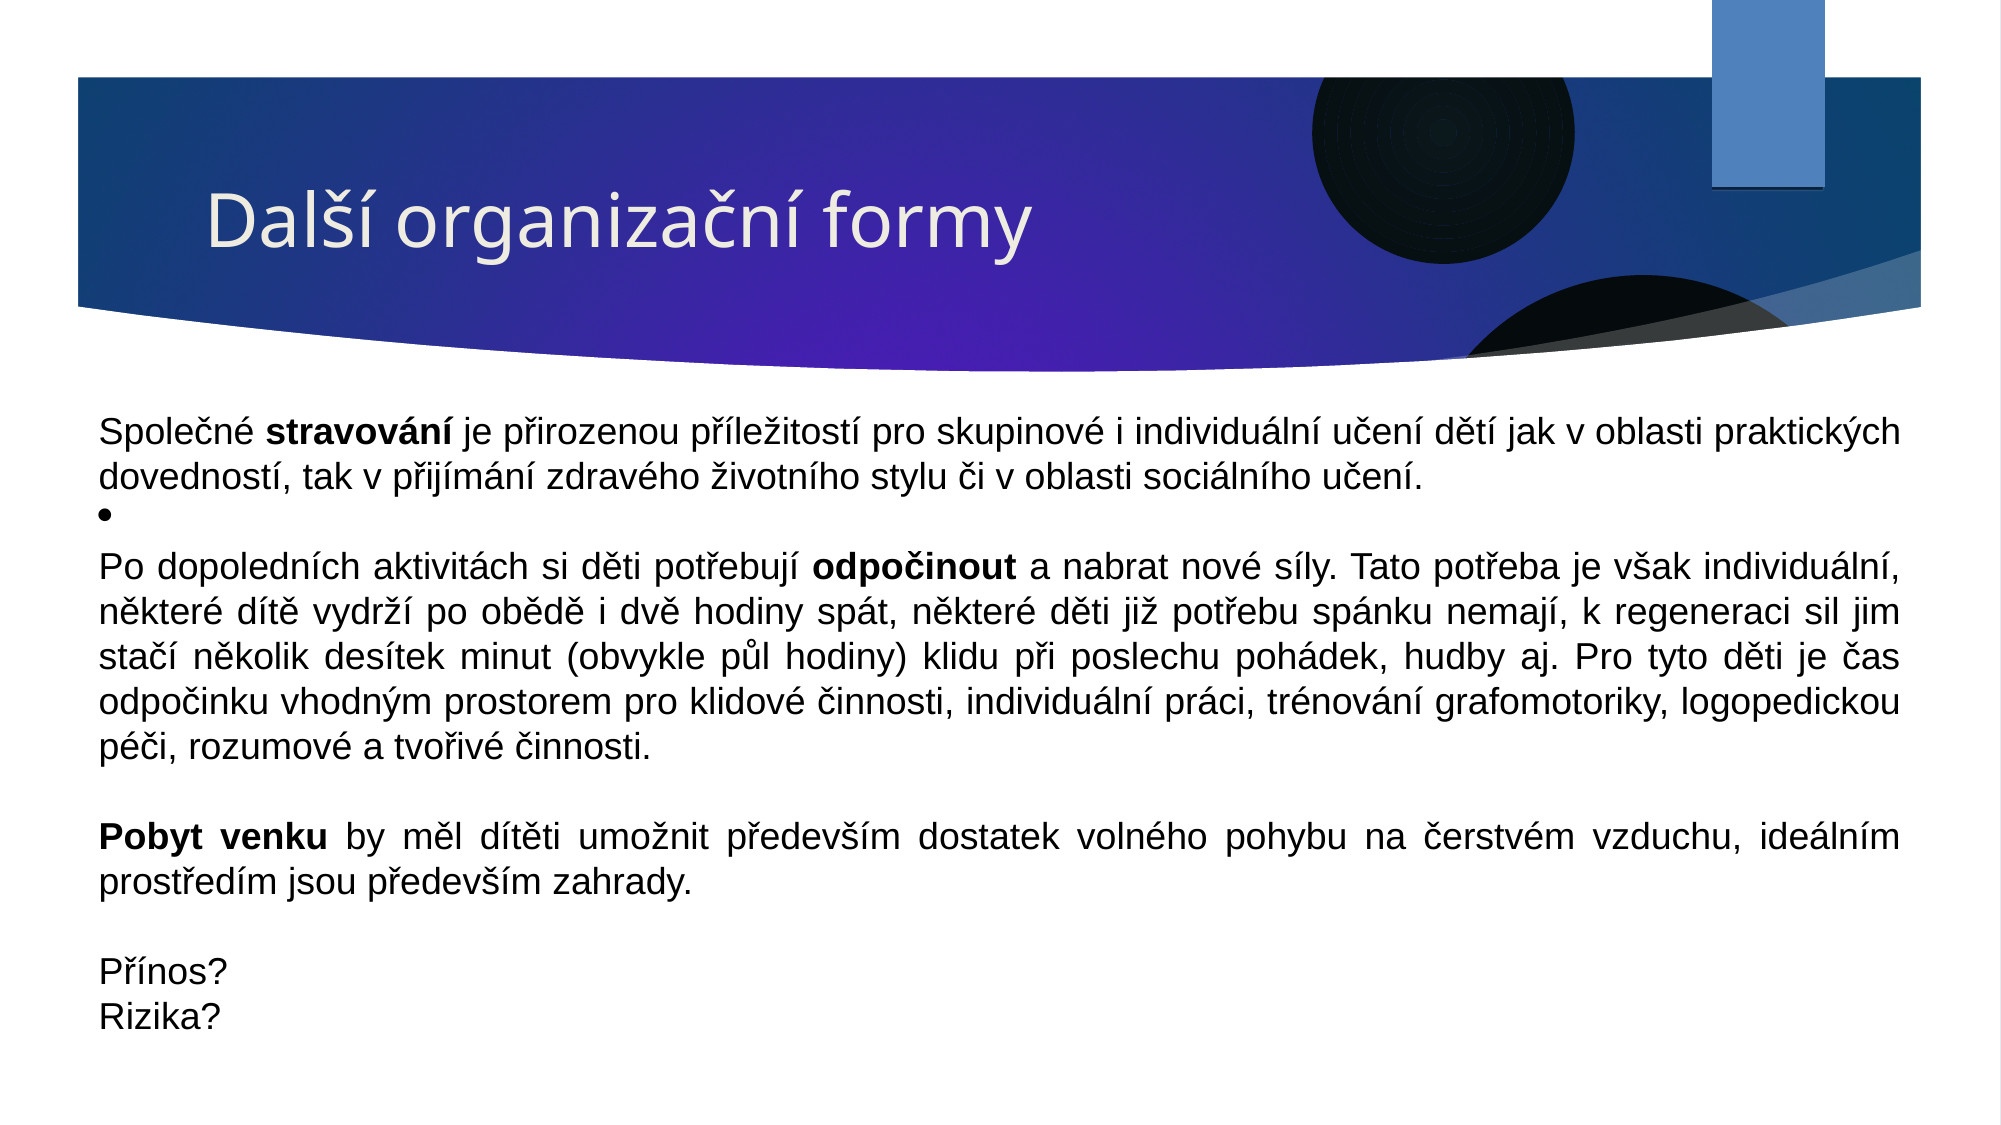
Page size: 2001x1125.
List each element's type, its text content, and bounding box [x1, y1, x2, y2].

title Další organizační formy [189, 159, 1627, 276]
text_box Společné stravování je přirozenou příležitostí pro skupinové i individuální učení dětí jak v oblasti praktických dovedností, tak v přijímání zdravého životního stylu či v oblasti sociálního učení. Po dopoledních aktivitách si děti potřebují odpočinout a nabrat nové síly. Tato potřeba je však individuální, některé dítě vydrží po obědě i dvě hodiny spát, některé děti již potřebu spánku nemají, k regeneraci sil jim stačí několik desítek minut (obvykle půl hodiny) klidu při poslechu pohádek, hudby aj. Pro tyto děti je čas odpočinku vhodným prostorem pro klidové činnosti, individuální práci, trénování grafomotoriky, logopedickou péči, rozumové a tvořivé činnosti. Pobyt venku by měl dítěti umožnit především dostatek volného pohybu na čerstvém vzduchu, ideálním prostředím jsou především zahrady. Přínos? Rizika? [83, 399, 1917, 1052]
